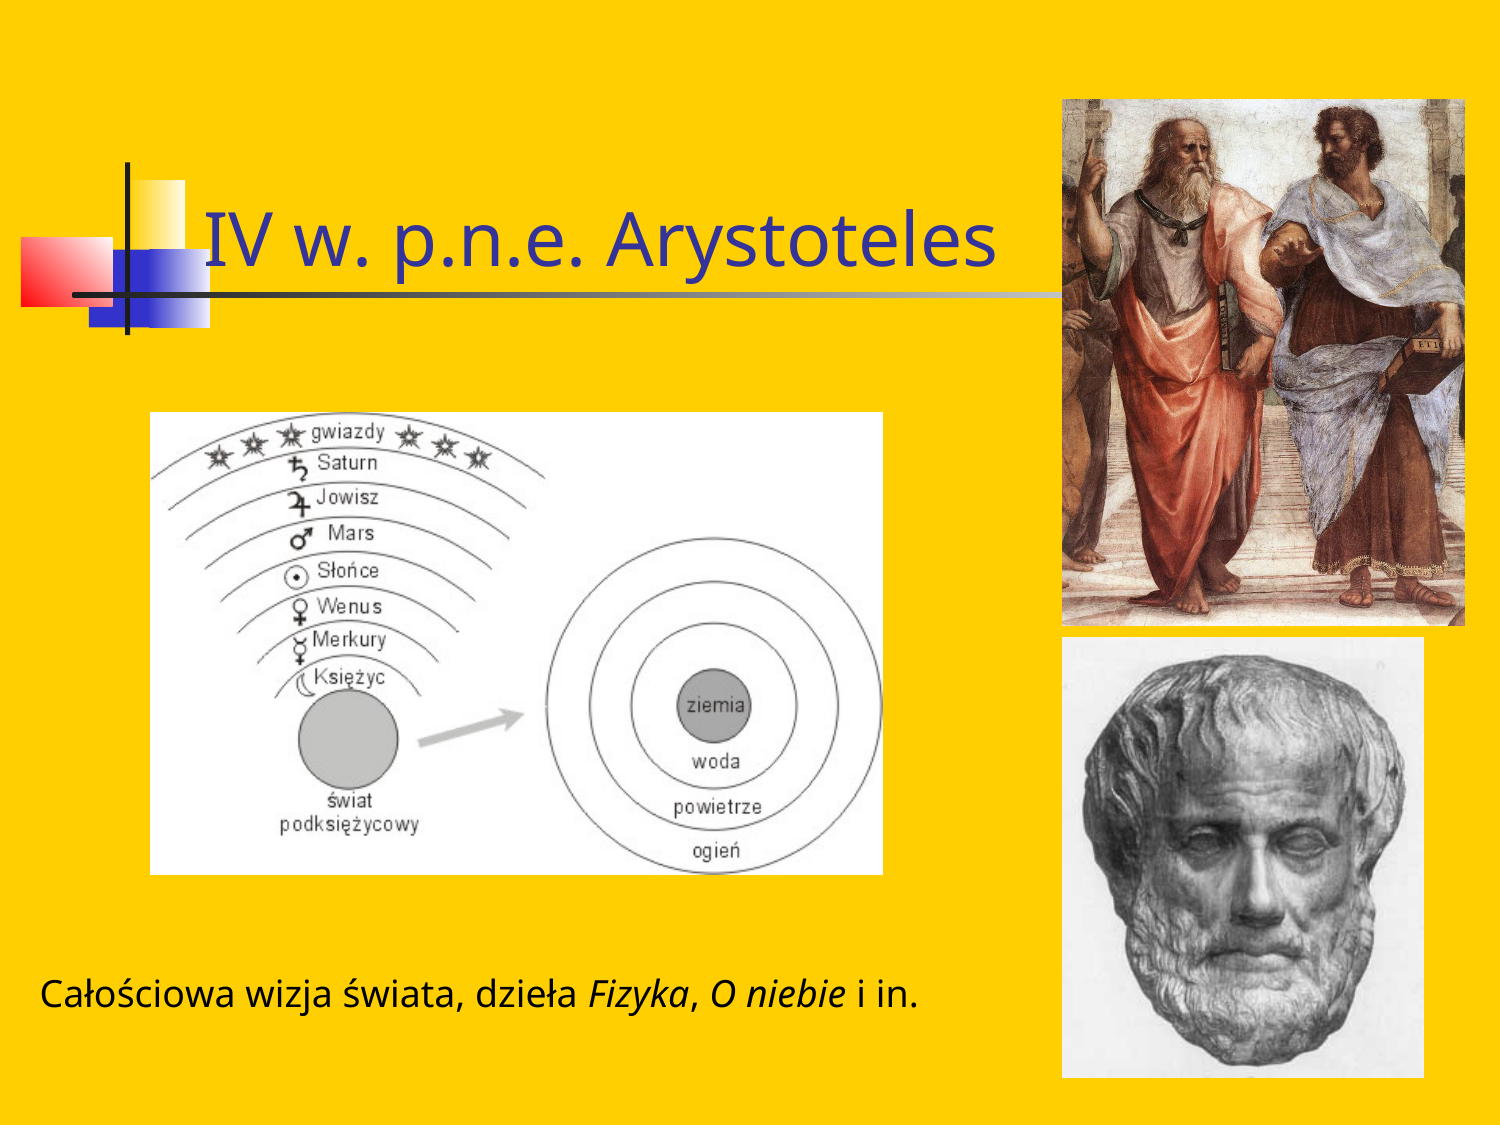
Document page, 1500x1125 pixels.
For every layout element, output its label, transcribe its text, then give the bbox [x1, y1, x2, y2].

text_box Całościowa wizja świata, dzieła Fizyka, O niebie i in. [24, 962, 976, 1023]
title IV w. p.n.e. Arystoteles [188, 101, 1062, 289]
picture [1062, 637, 1424, 1078]
picture [1062, 99, 1465, 627]
picture [150, 412, 883, 876]
